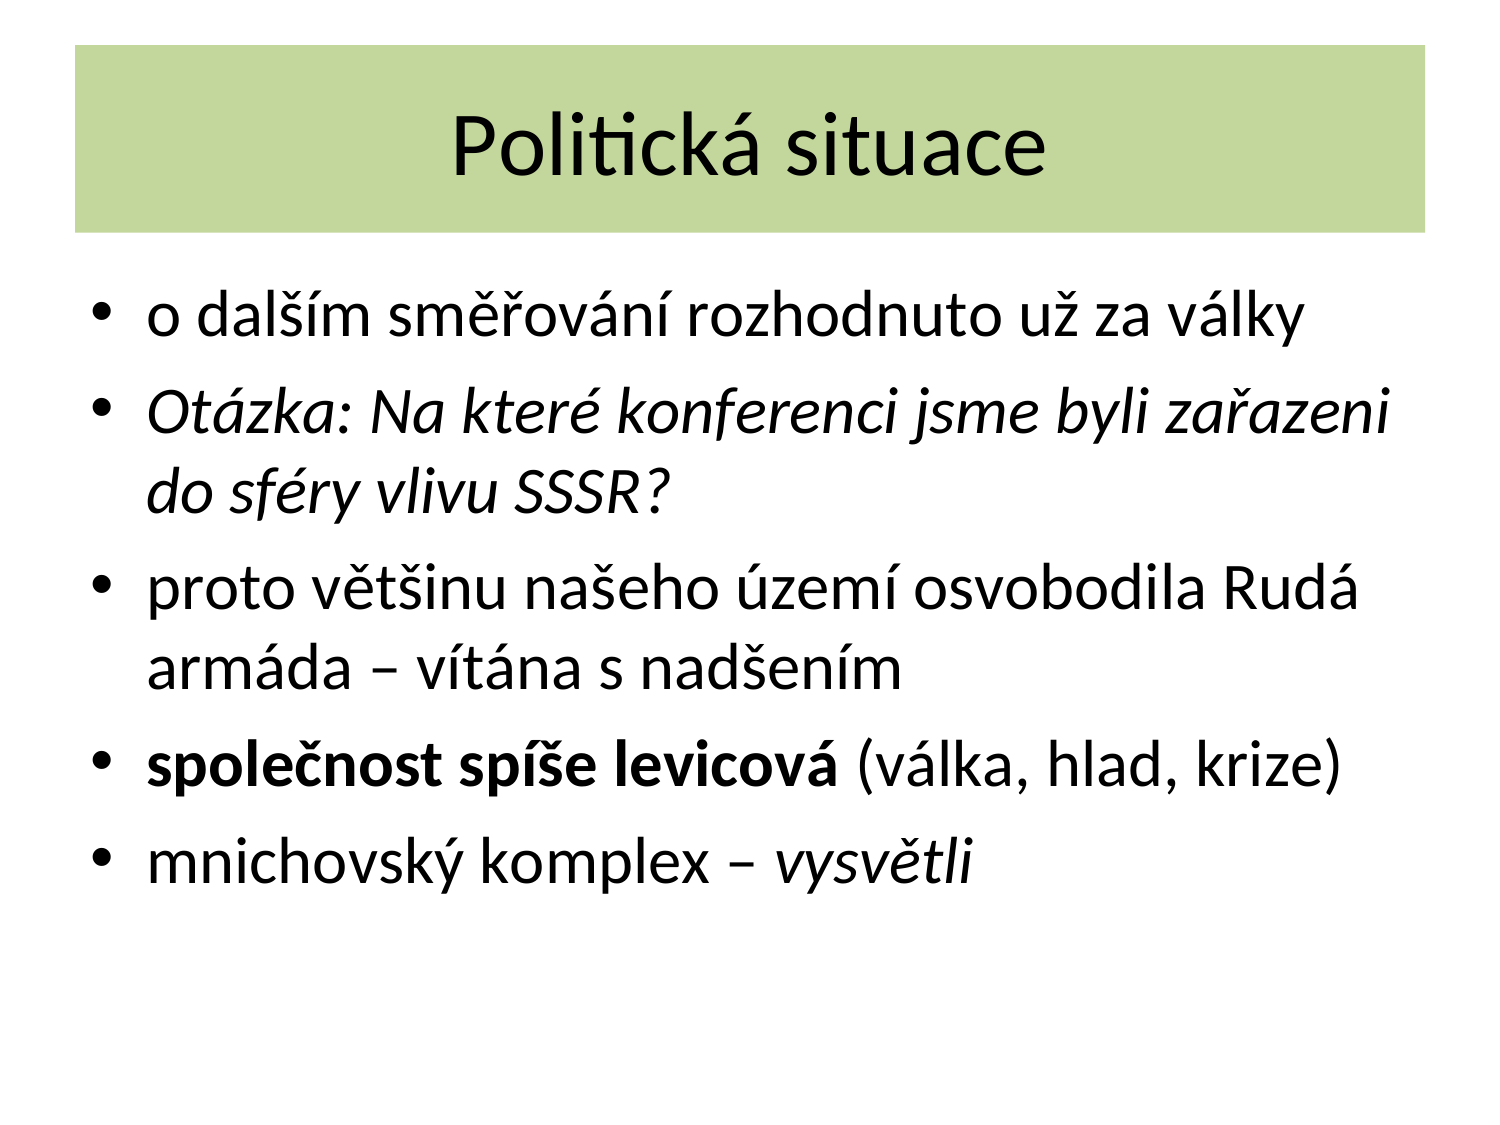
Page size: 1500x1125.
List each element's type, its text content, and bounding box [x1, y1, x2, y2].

title Politická situace [75, 45, 1426, 233]
list o dalším směřování rozhodnuto už za války Otázka: Na které konferenci jsme byli zařazeni do sféry vlivu SSSR? proto většinu našeho území osvobodila Rudá armáda – vítána s nadšením společnost spíše levicová (válka, hlad, krize) mnichovský komplex – vysvětli [75, 262, 1426, 1006]
